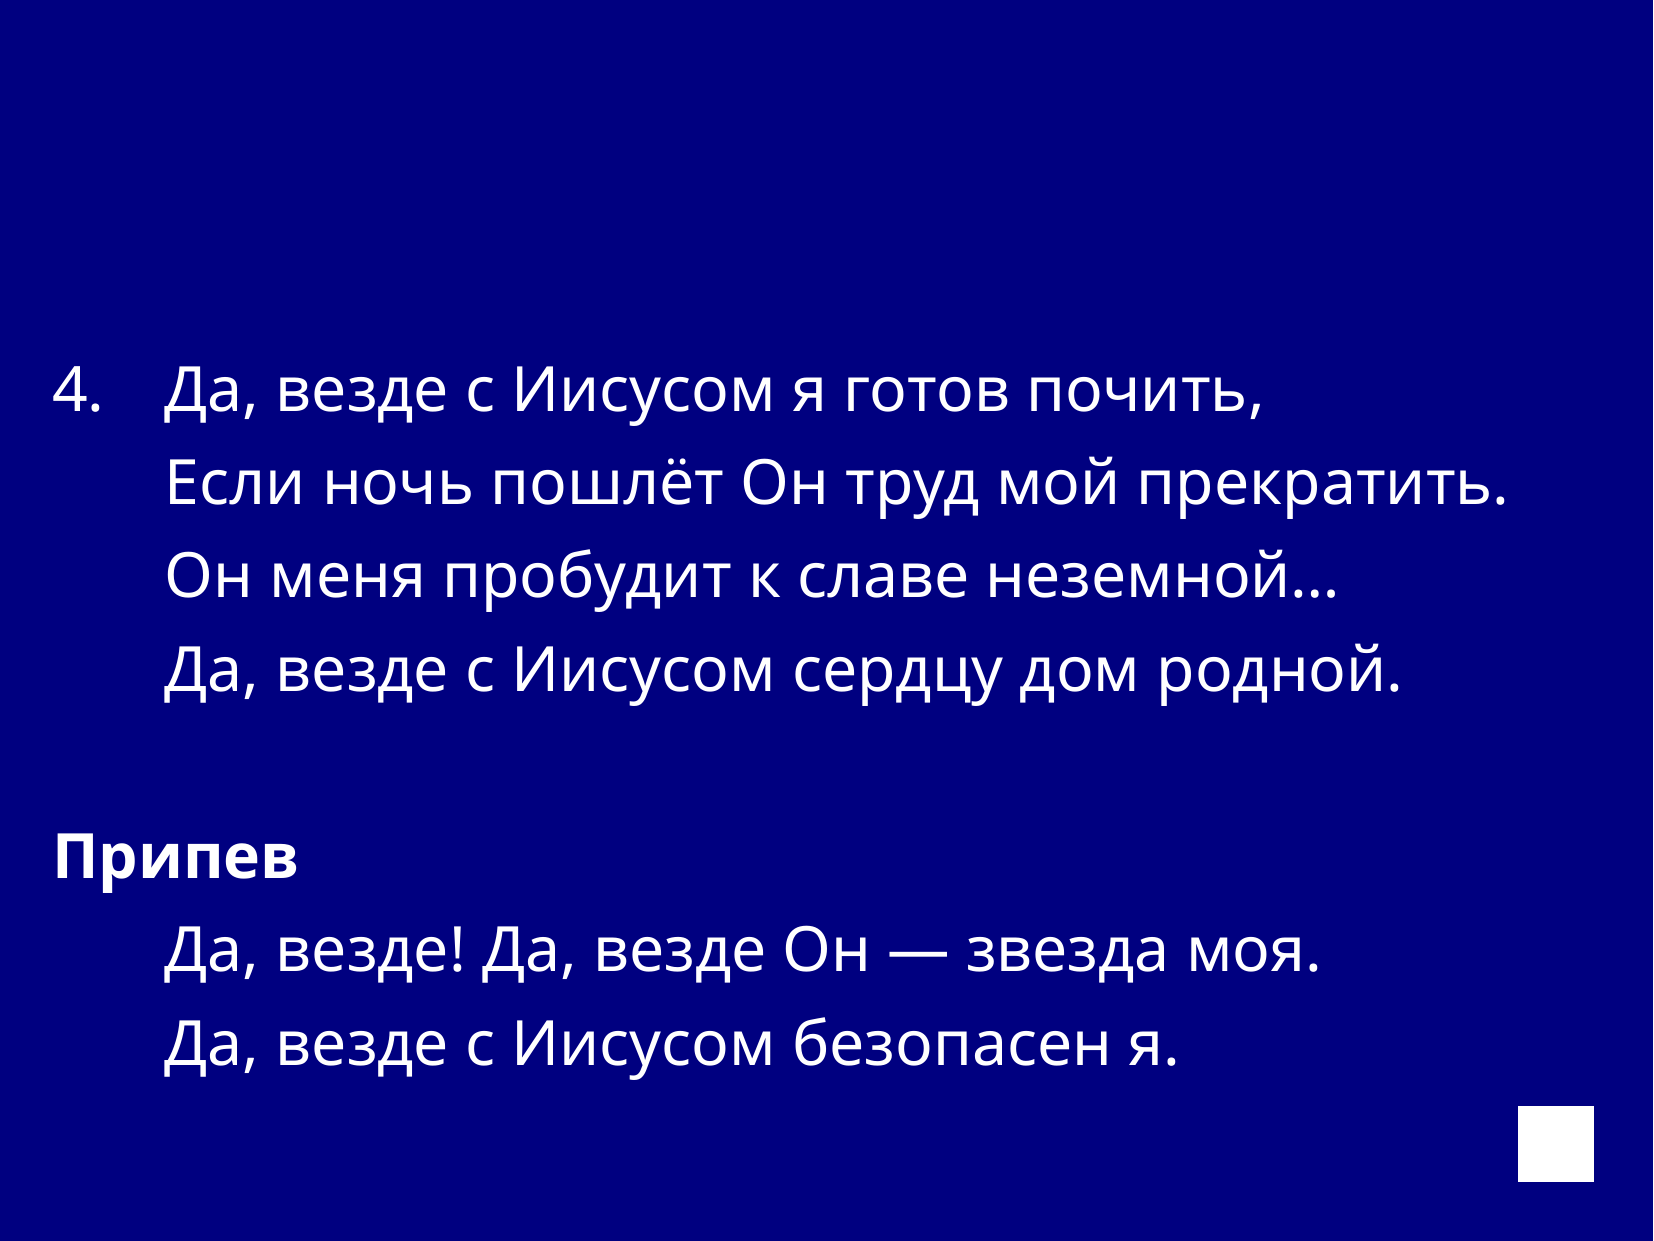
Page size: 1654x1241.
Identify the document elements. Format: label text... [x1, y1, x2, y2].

text_box 4. Да, везде с Иисусом я готов почить, Если ночь пошлёт Он труд мой прекратить. Он меня пробудит к славе неземной… Да, везде с Иисусом сердцу дом родной. Припев Да, везде! Да, везде Он — звезда моя. Да, везде с Иисусом безопасен я. [37, 150, 1651, 1163]
text_box [1518, 1163, 1594, 1182]
